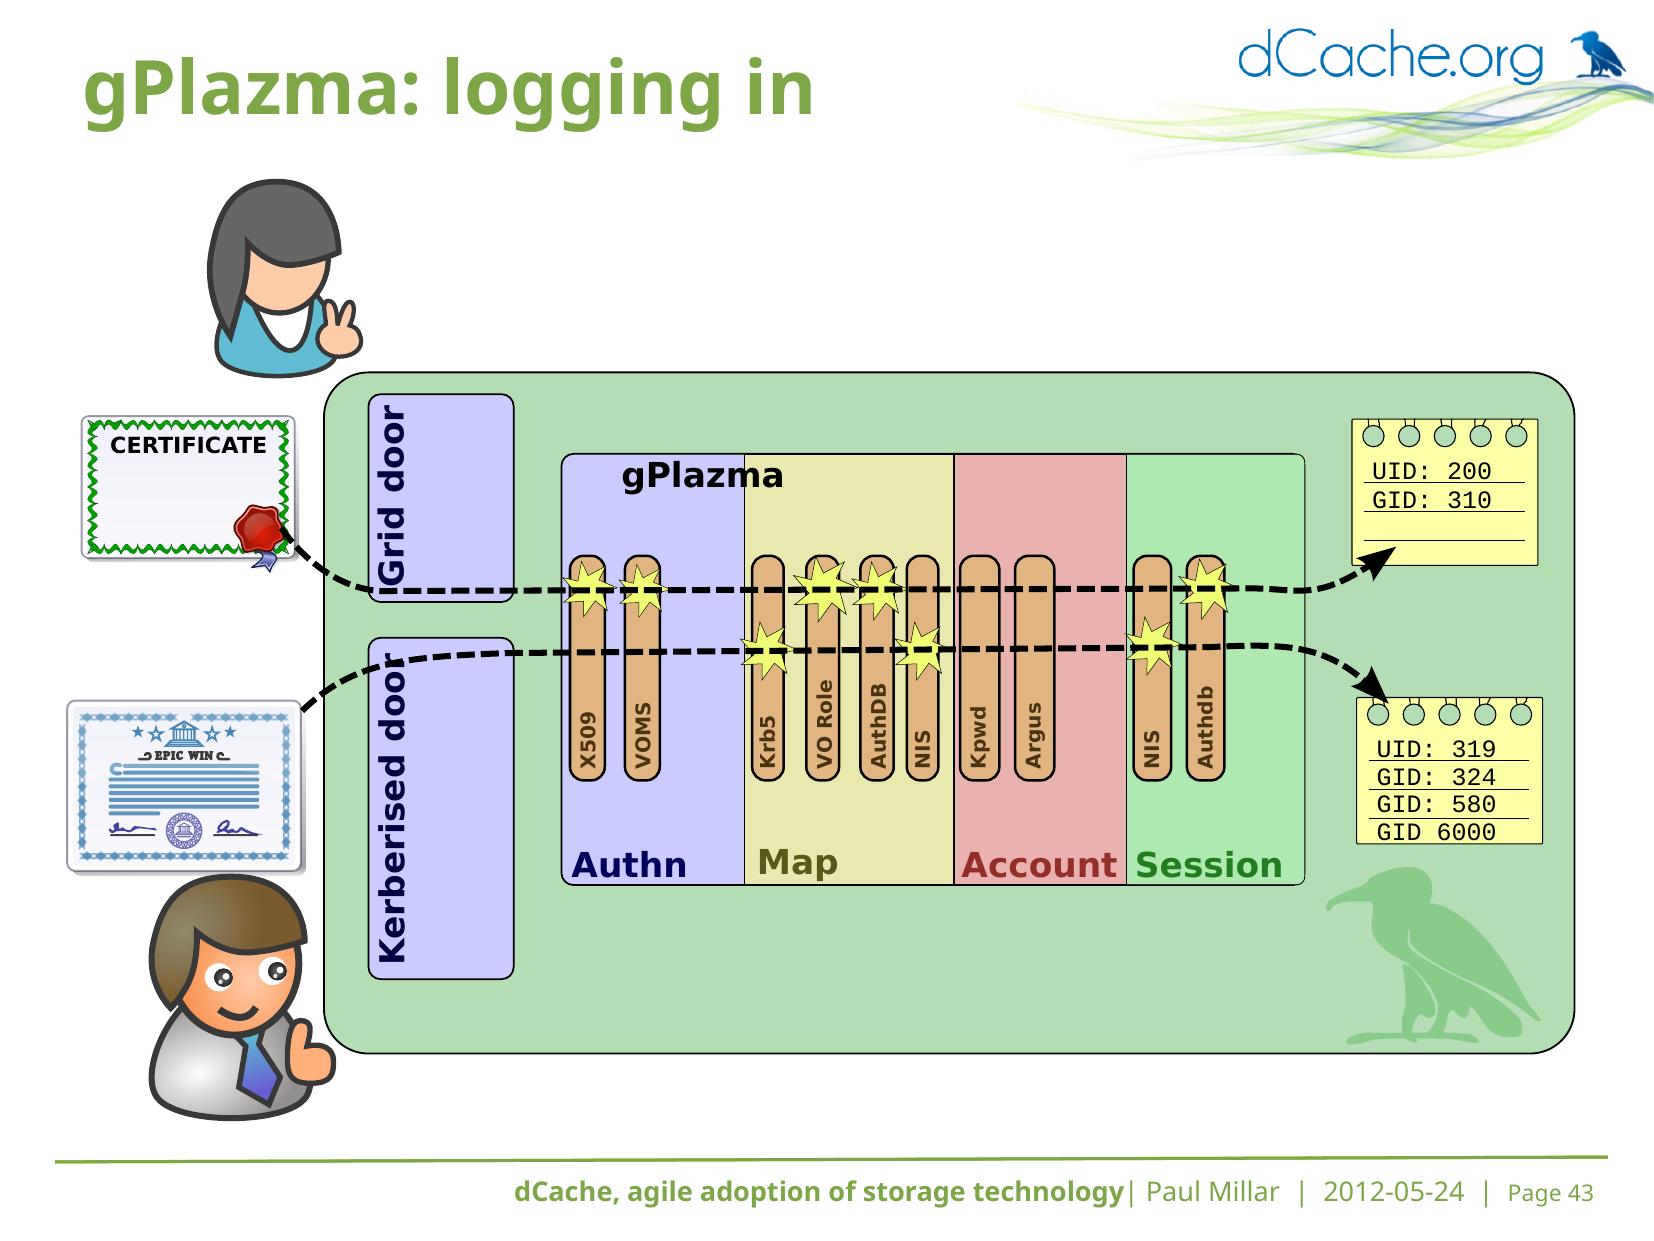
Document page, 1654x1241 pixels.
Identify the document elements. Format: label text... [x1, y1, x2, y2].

picture [956, 16, 1654, 169]
title gPlazma: logging in [82, 37, 1605, 134]
picture [66, 178, 1576, 1122]
